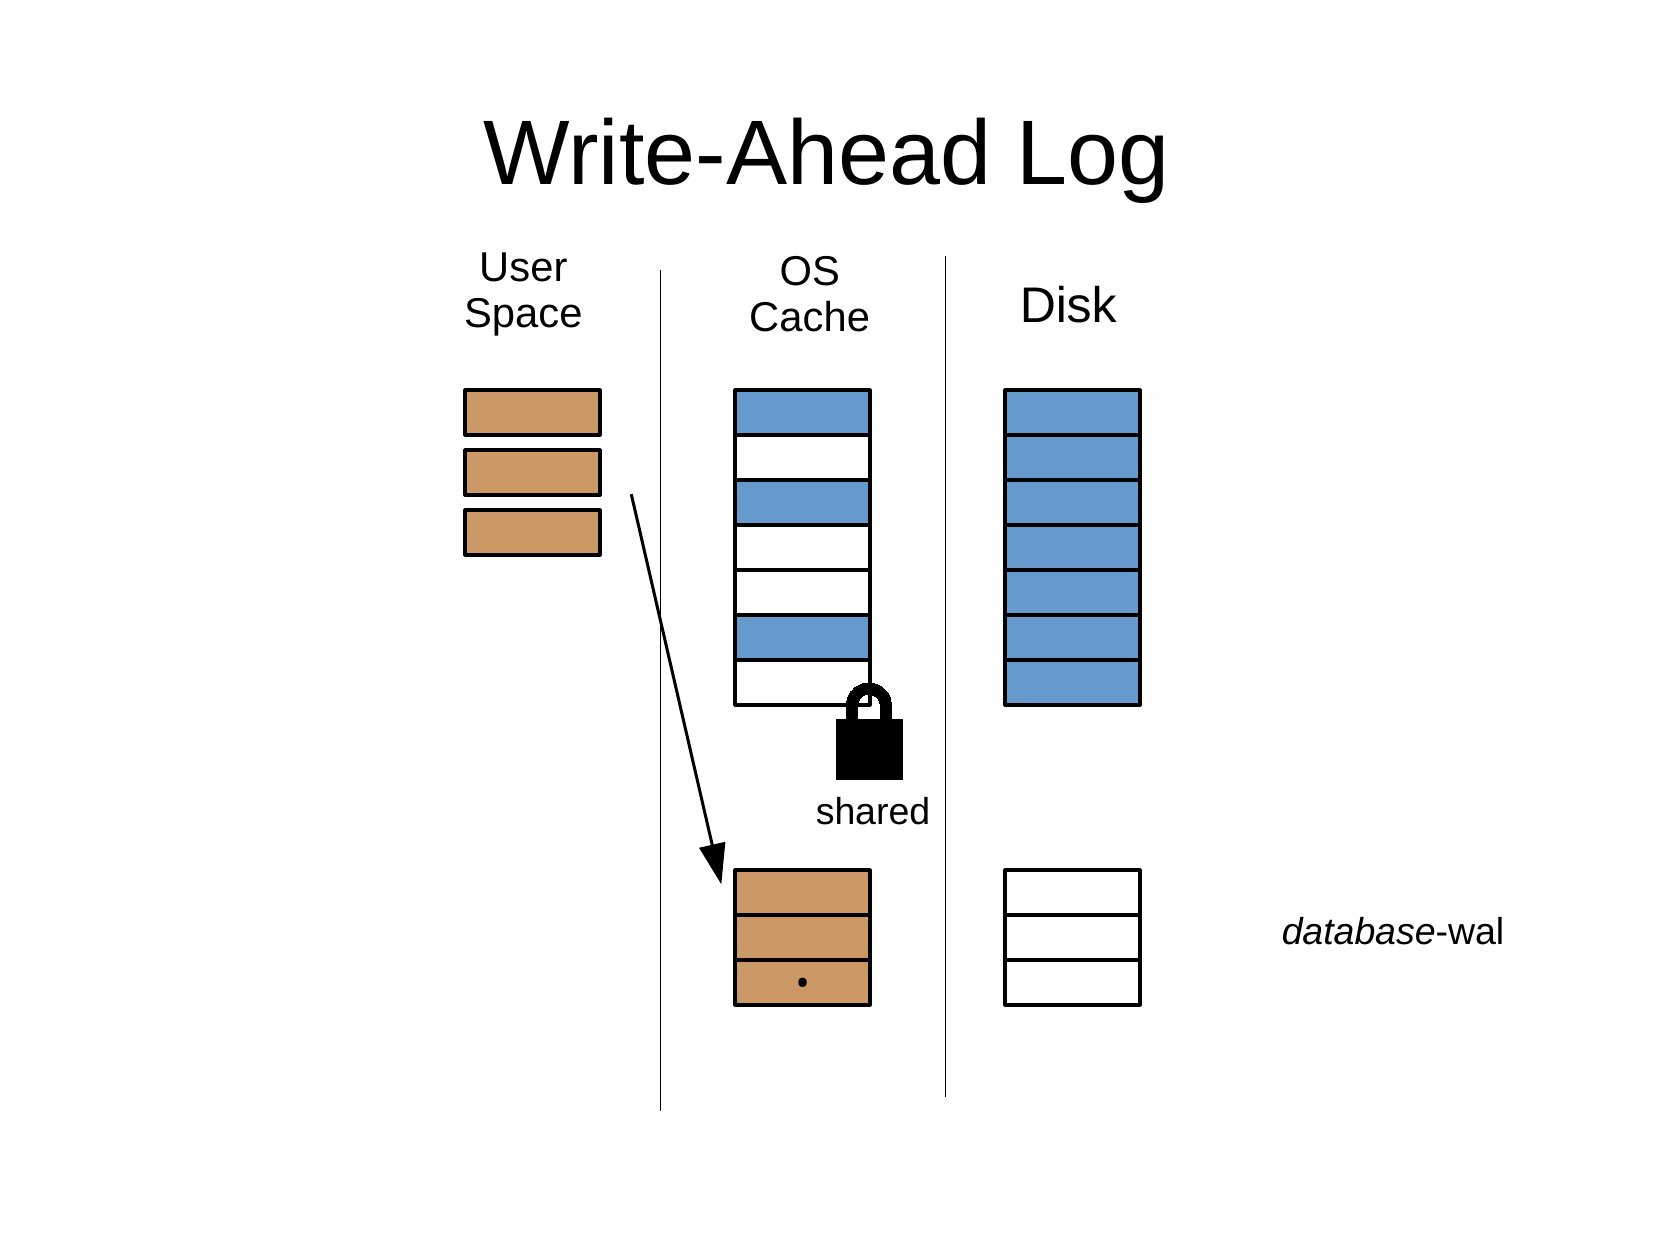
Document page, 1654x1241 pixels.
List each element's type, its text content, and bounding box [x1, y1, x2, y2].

title Write-Ahead Log [82, 49, 1571, 257]
text_box database-wal [1267, 903, 1576, 961]
text_box [465, 390, 601, 436]
text_box User Space [449, 236, 616, 346]
text_box Disk [1005, 270, 1132, 342]
text_box shared [801, 783, 946, 840]
text_box [465, 450, 601, 496]
text_box • [735, 960, 871, 1006]
text_box [465, 510, 601, 556]
text_box [735, 390, 903, 780]
text_box OS Cache [734, 240, 901, 349]
text_box [735, 870, 871, 960]
text_box [1005, 390, 1141, 706]
text_box [1005, 870, 1141, 1006]
